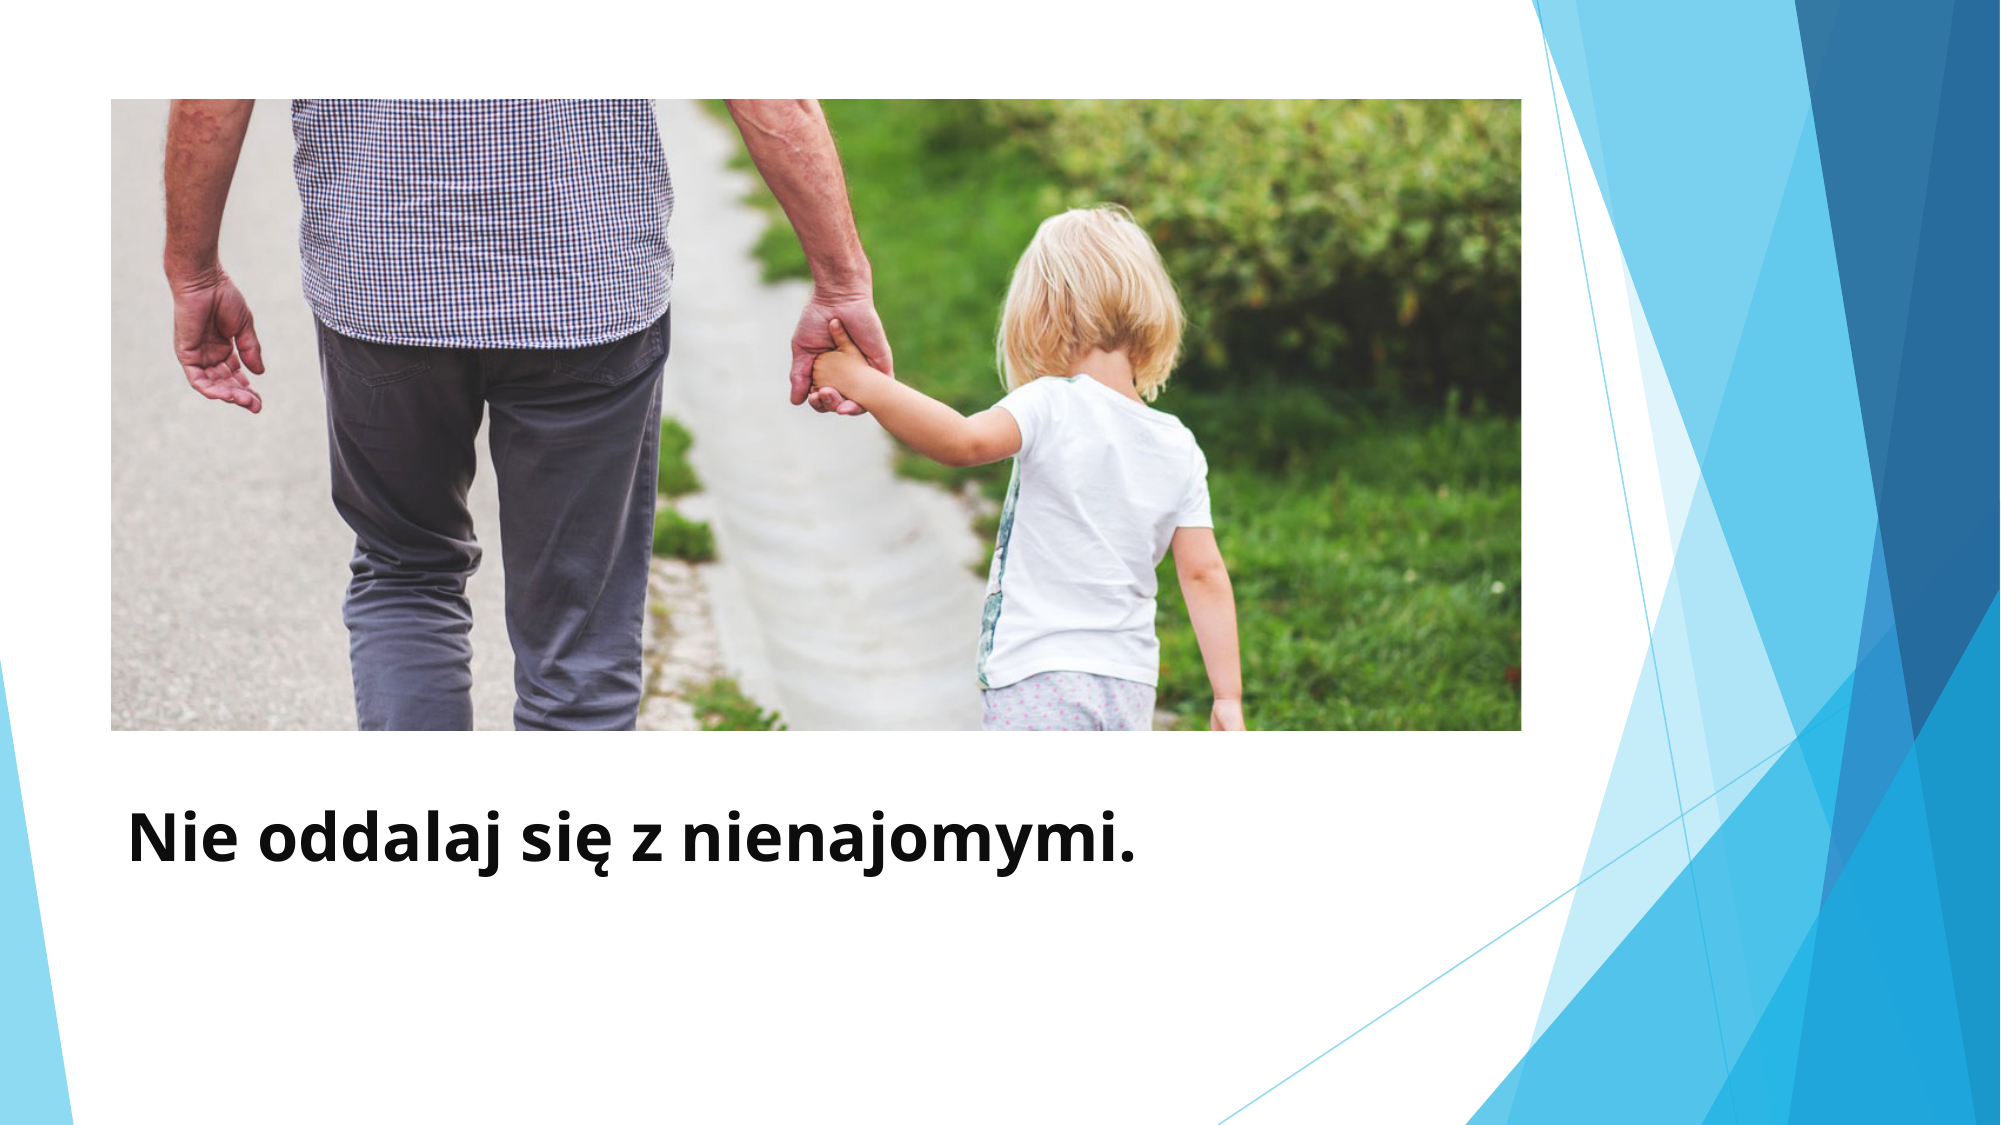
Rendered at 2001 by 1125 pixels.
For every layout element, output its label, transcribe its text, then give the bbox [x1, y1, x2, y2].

picture [111, 99, 1522, 731]
title Nie oddalaj się z nienajomymi. [111, 787, 1522, 881]
